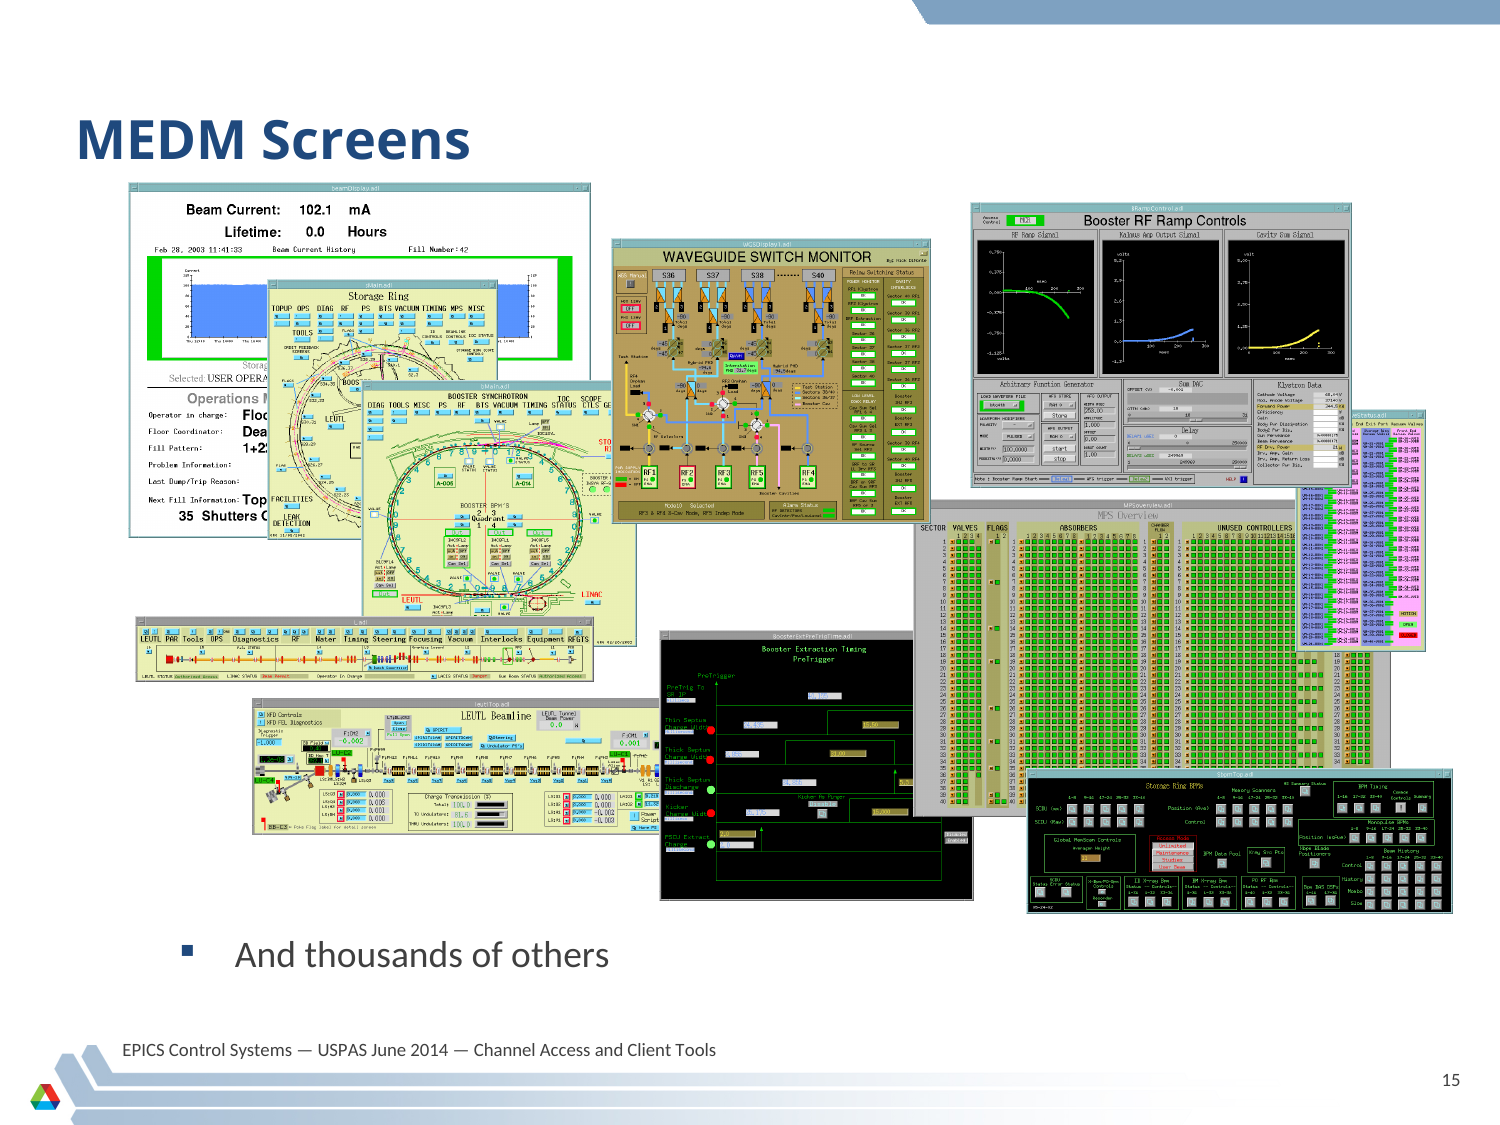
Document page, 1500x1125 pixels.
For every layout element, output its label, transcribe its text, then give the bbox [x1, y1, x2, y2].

title MEDM Screens [75, 45, 1426, 233]
picture [128, 182, 1453, 915]
list And thousands of others [163, 933, 1065, 994]
picture [0, 0, 1500, 26]
picture [0, 1037, 1500, 1125]
